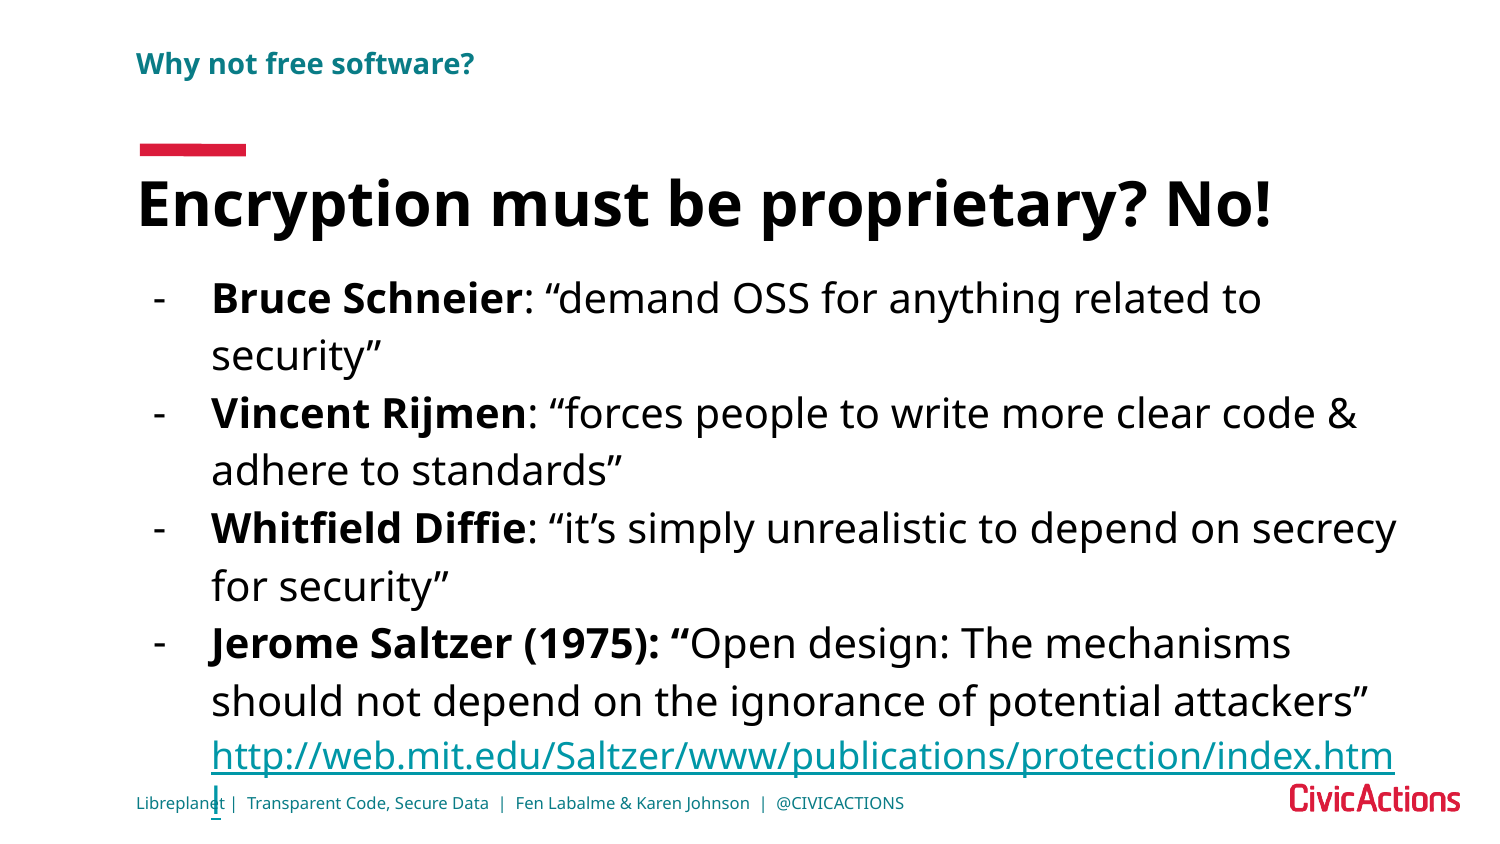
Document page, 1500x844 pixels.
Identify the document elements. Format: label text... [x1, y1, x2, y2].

text_box Libreplanet | Transparent Code, Secure Data | Fen Labalme & Karen Johnson | @CIVICACTIONS [121, 778, 1467, 817]
title Why not free software? [121, 30, 1375, 112]
list Encryption must be proprietary? No! Bruce Schneier: “demand OSS for anything related to security” Vincent Rijmen: “forces people to write more clear code & adhere to standards” Whitfield Diffie: “it’s simply unrealistic to depend on secrecy for security” Jerome Saltzer (1975): “Open design: The mechanisms should not depend on the ignorance of potential attackers” http://web.mit.edu/Saltzer/www/publications/protection/index.html [121, 149, 1415, 740]
